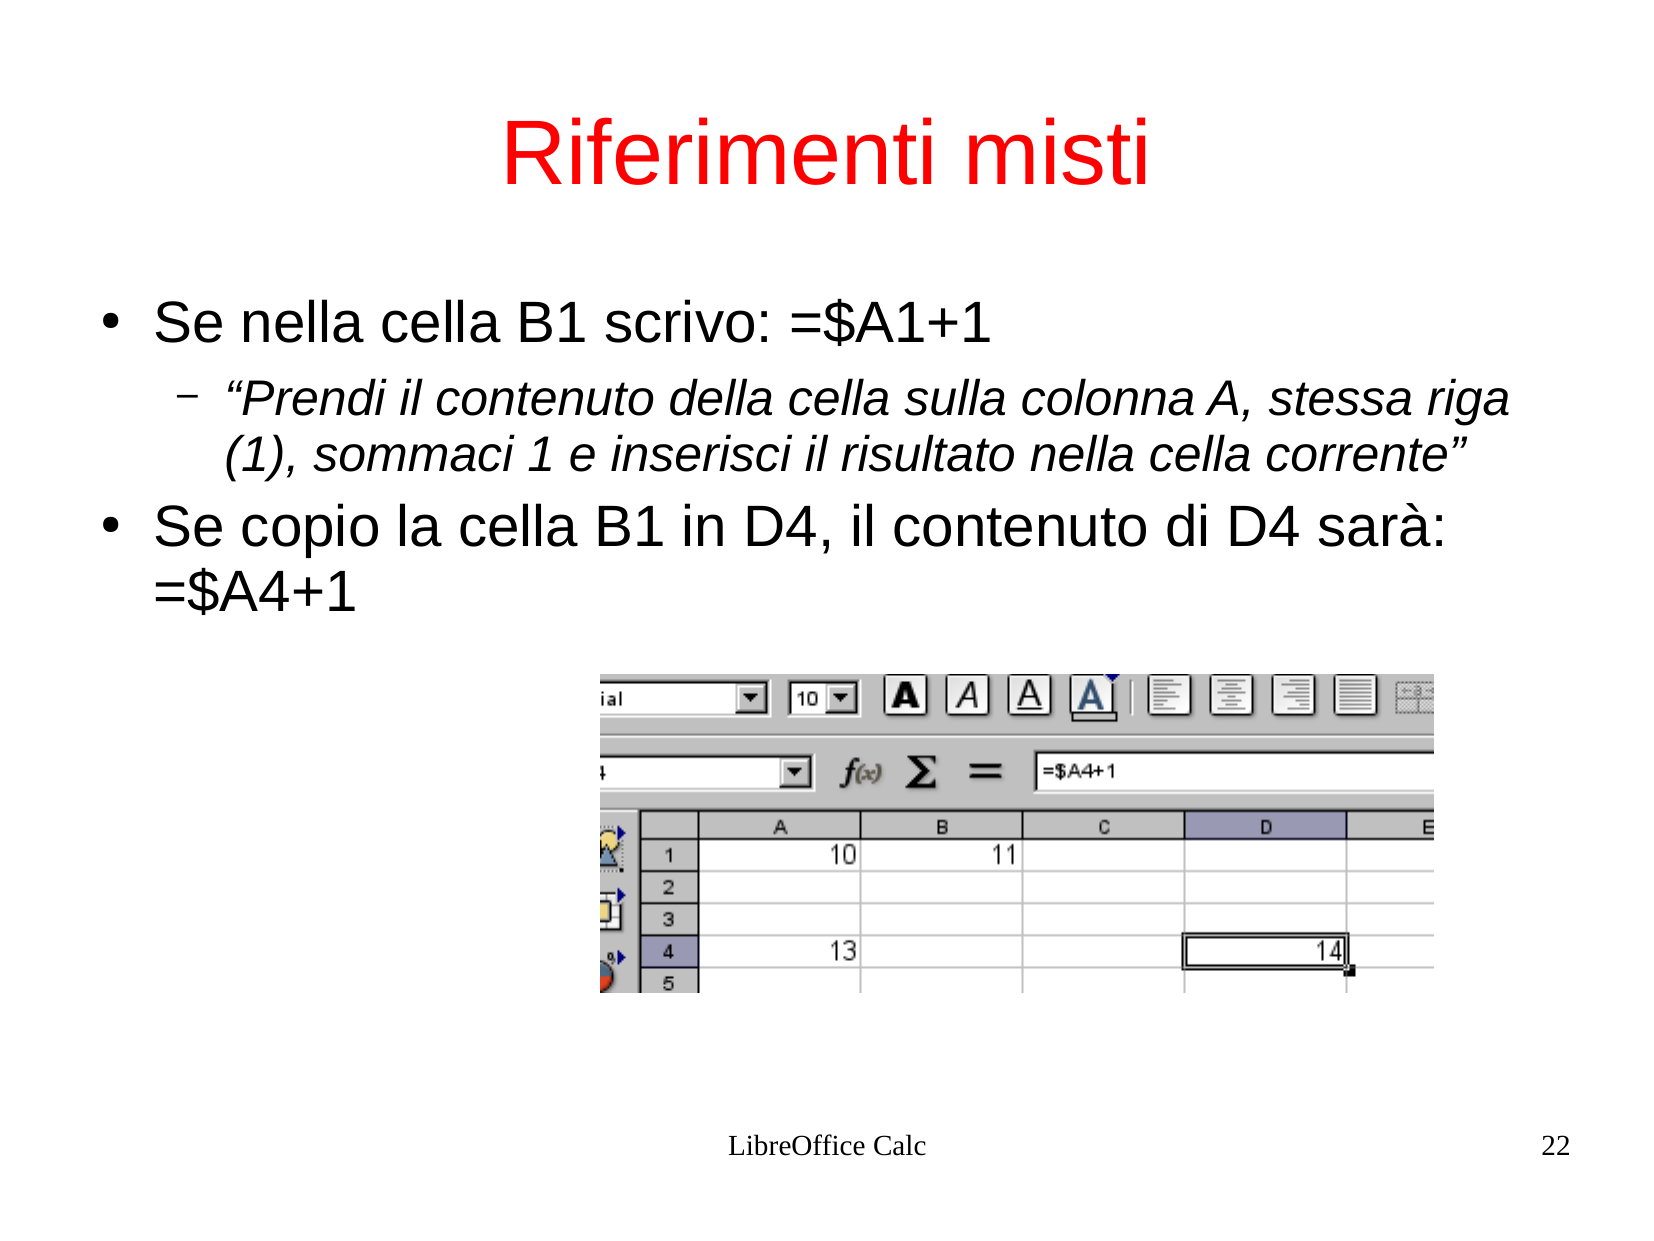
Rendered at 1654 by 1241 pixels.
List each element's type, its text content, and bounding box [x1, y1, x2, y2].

picture [600, 674, 1434, 993]
title Riferimenti misti [82, 49, 1571, 257]
list Se nella cella B1 scrivo: =$A1+1 “Prendi il contenuto della cella sulla colonna A, stessa riga (1), sommaci 1 e inserisci il risultato nella cella corrente” Se copio la cella B1 in D4, il contenuto di D4 sarà: =$A4+1 [82, 290, 1571, 1109]
